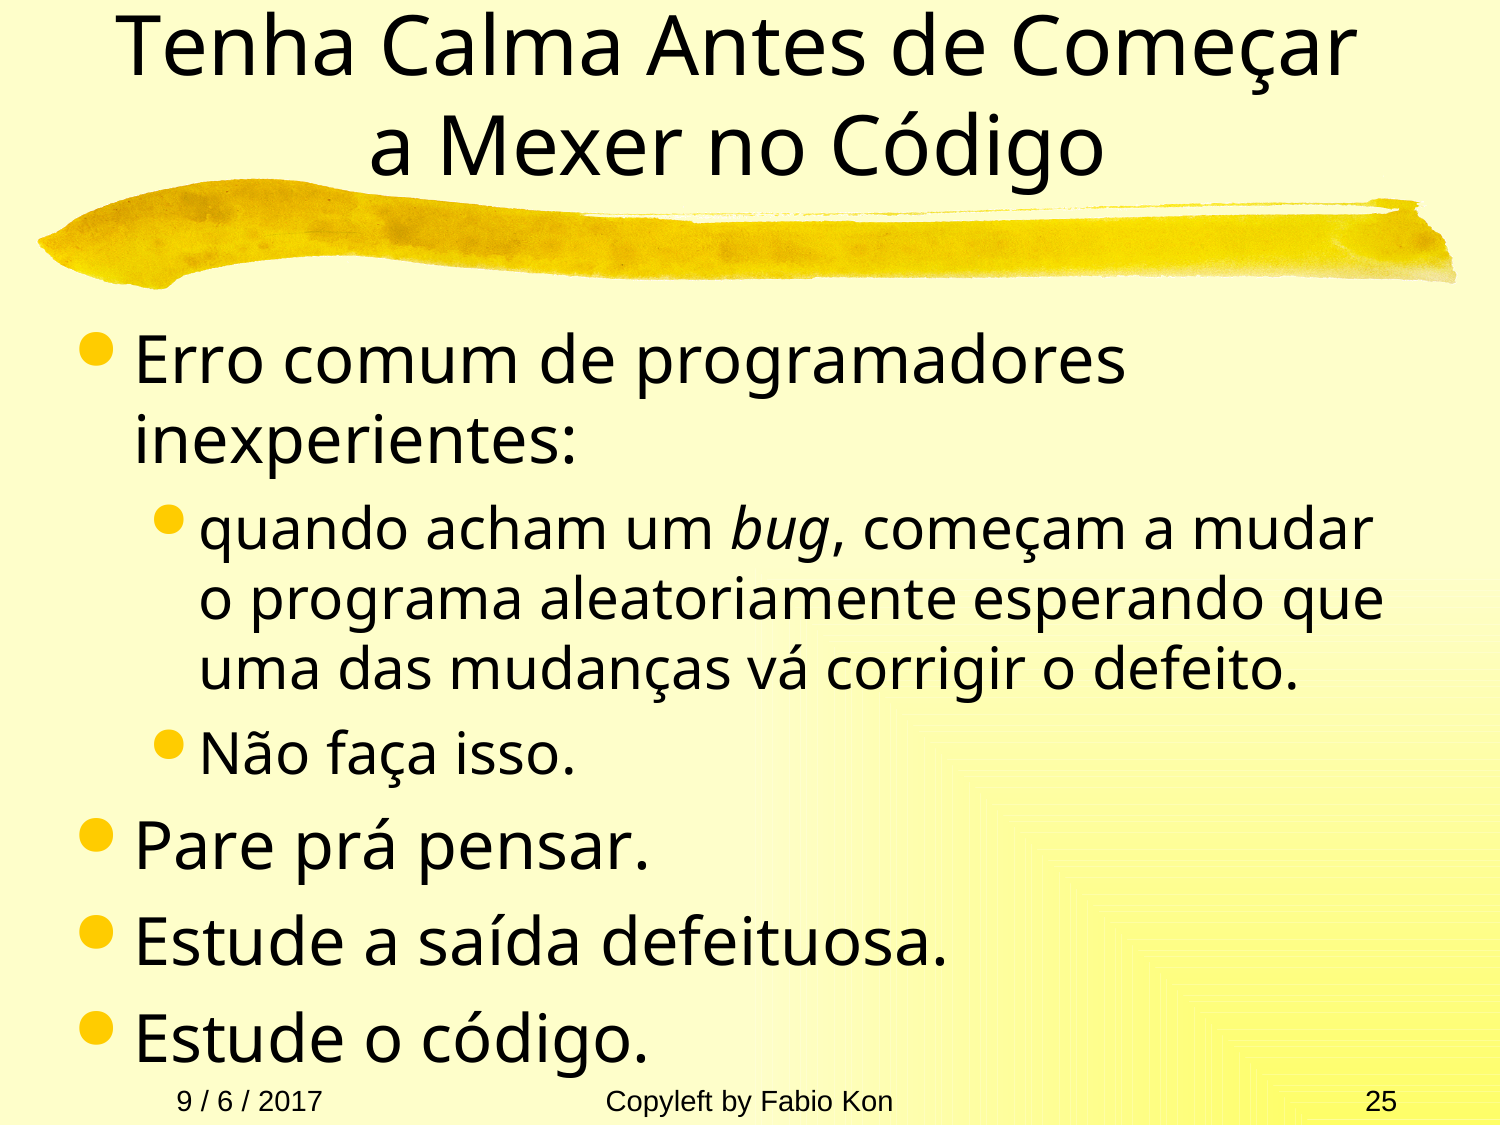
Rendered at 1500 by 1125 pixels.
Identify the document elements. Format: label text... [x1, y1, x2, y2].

list Erro comum de programadores inexperientes: quando acham um bug, começam a mudar o programa aleatoriamente esperando que uma das mudanças vá corrigir o defeito. Não faça isso. Pare prá pensar. Estude a saída defeituosa. Estude o código. [62, 309, 1417, 1088]
title Tenha Calma Antes de Começar a Mexer no Código [74, 0, 1400, 200]
picture [24, 174, 1463, 297]
